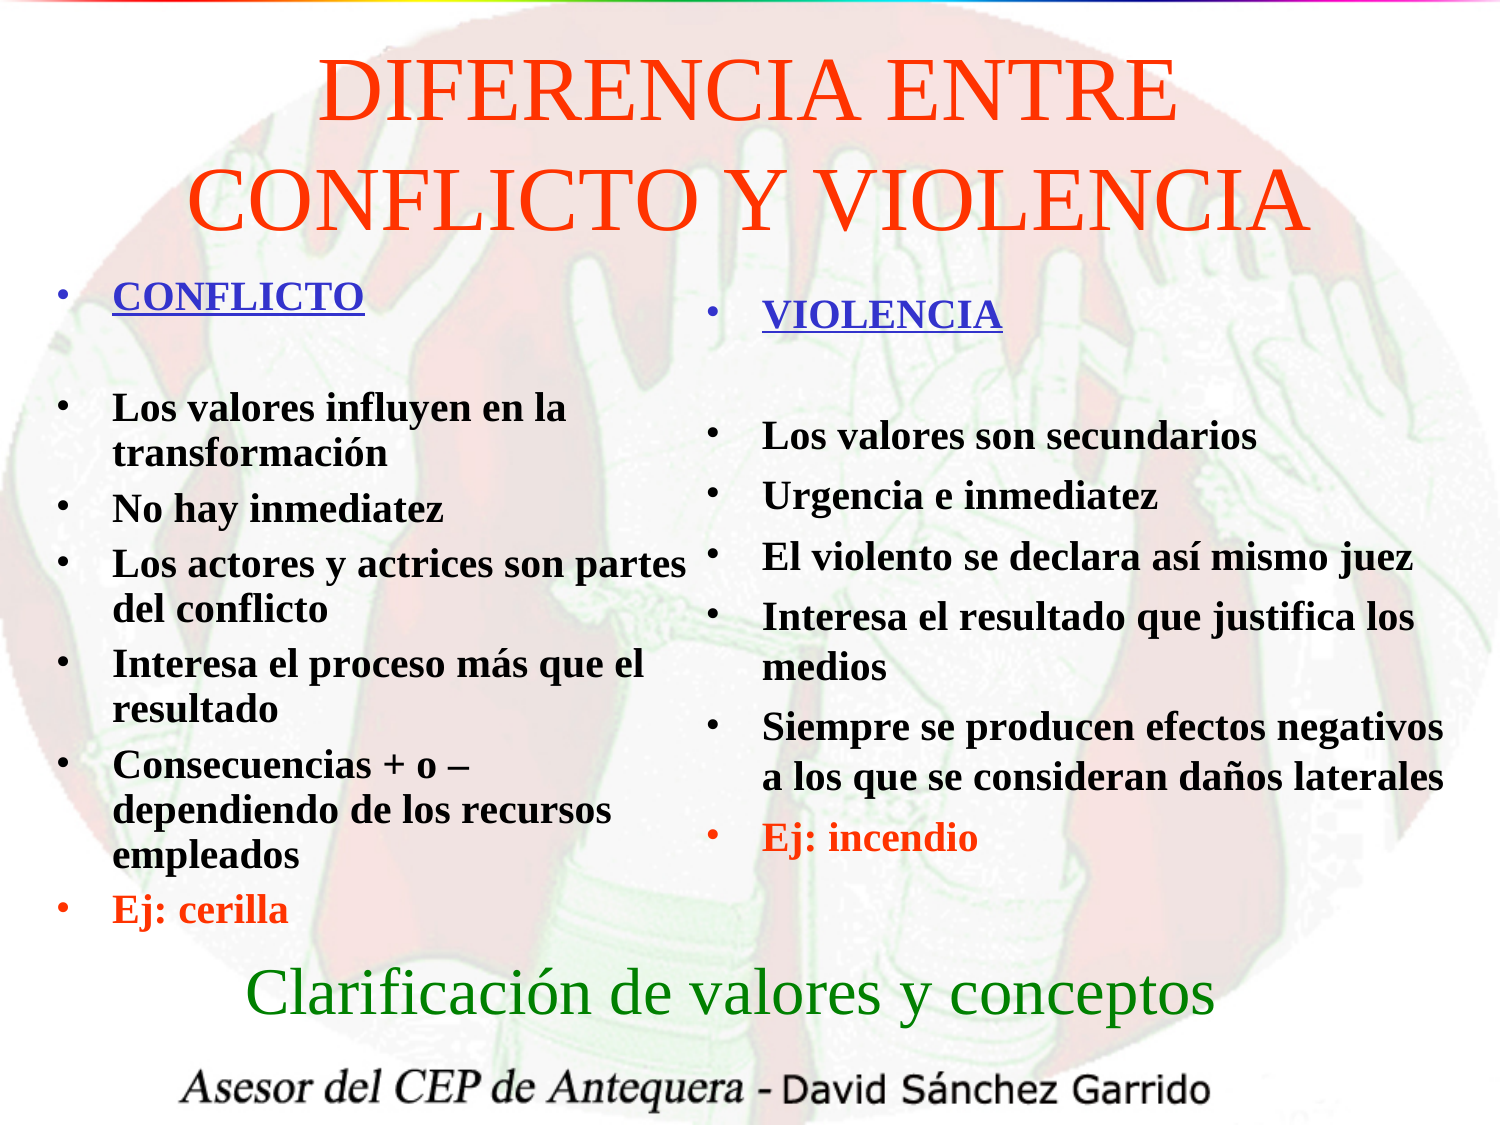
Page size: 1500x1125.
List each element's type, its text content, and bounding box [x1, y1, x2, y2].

text_box Clarificación de valores y conceptos [230, 940, 1234, 1036]
picture [0, 0, 1500, 1125]
text_box VIOLENCIA Los valores son secundarios Urgencia e inmediatez El violento se declara así mismo juez Interesa el resultado que justifica los medios Siempre se producen efectos negativos a los que se consideran daños laterales Ej: incendio [690, 278, 1466, 917]
text_box DIFERENCIA ENTRE CONFLICTO Y VIOLENCIA [75, 21, 1425, 257]
text_box CONFLICTO Los valores influyen en la transformación No hay inmediatez Los actores y actrices son partes del conflicto Interesa el proceso más que el resultado Consecuencias + o – dependiendo de los recursos empleados Ej: cerilla [41, 267, 704, 941]
